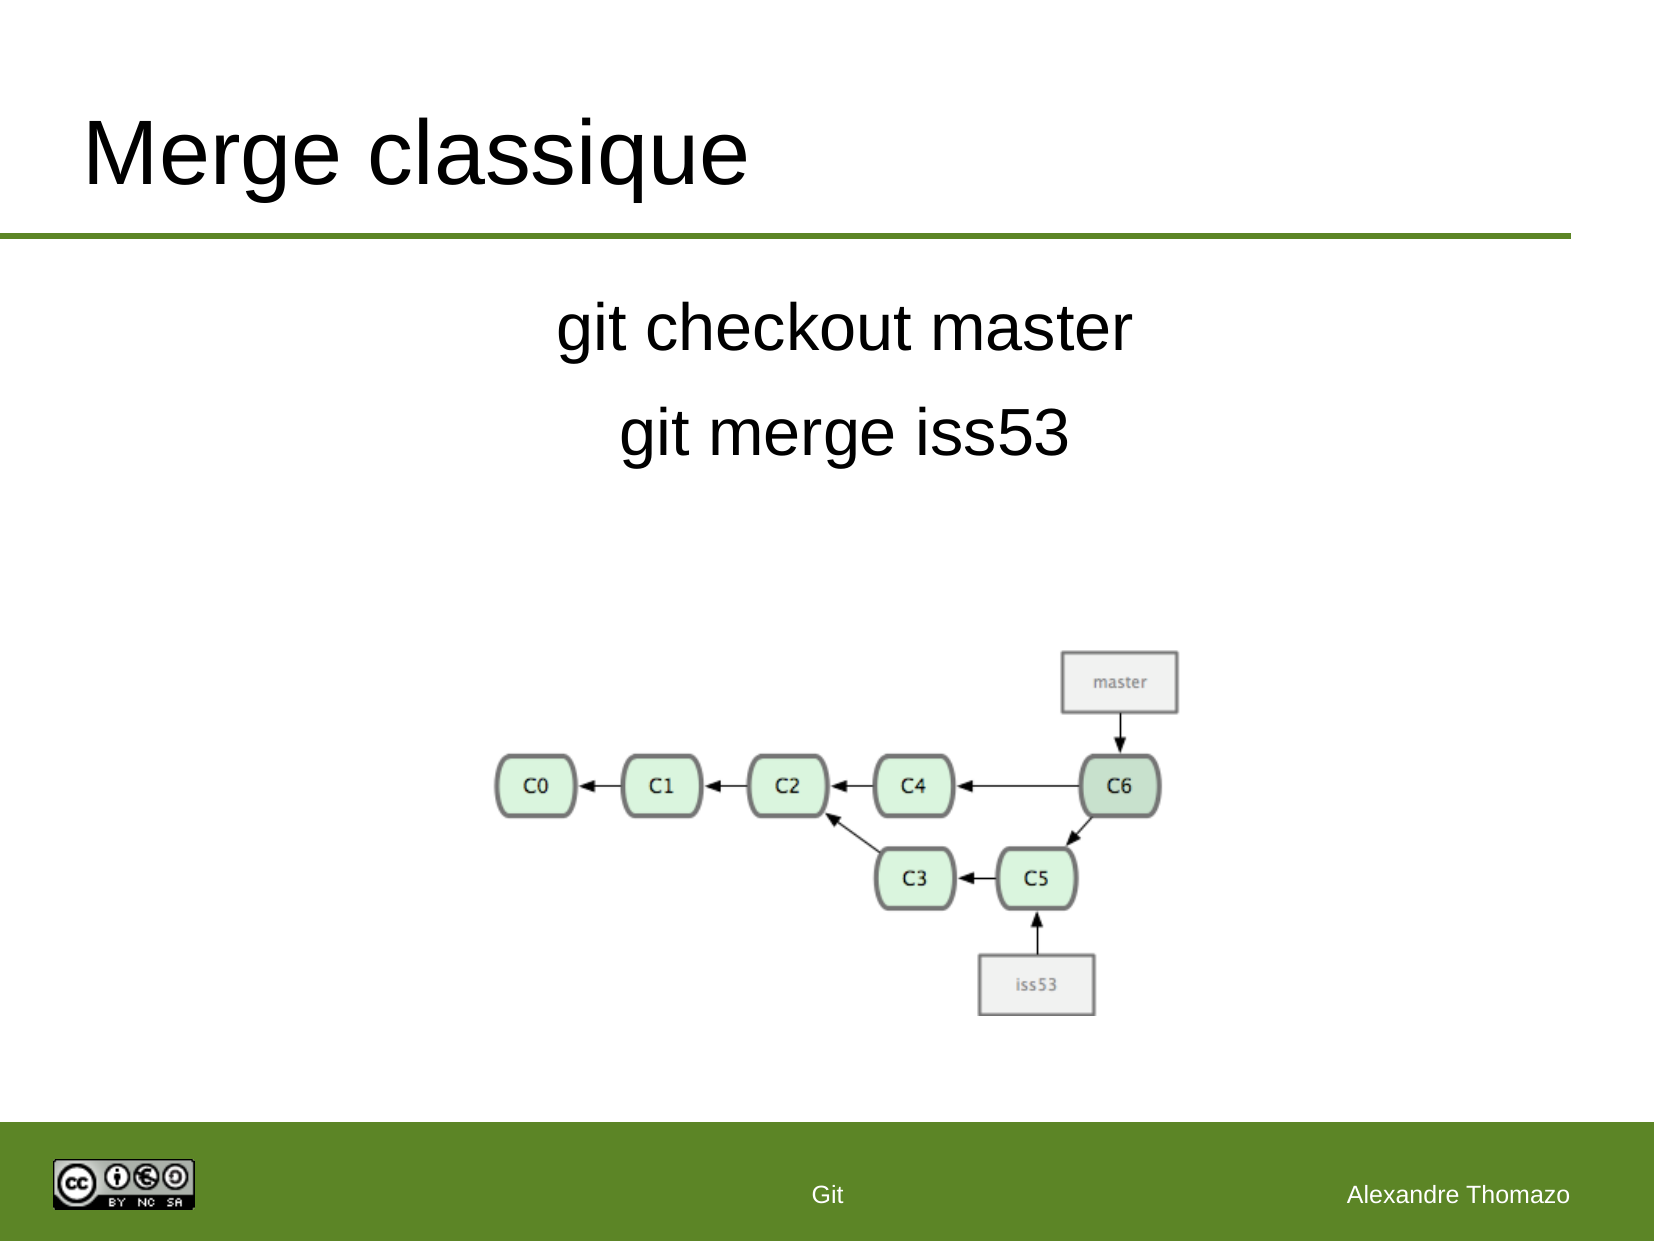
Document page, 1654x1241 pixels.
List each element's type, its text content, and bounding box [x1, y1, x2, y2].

picture [53, 1159, 195, 1210]
title Merge classique [82, 49, 1571, 257]
list git checkout master git merge iss53 [82, 290, 1538, 1010]
picture [491, 649, 1181, 1016]
